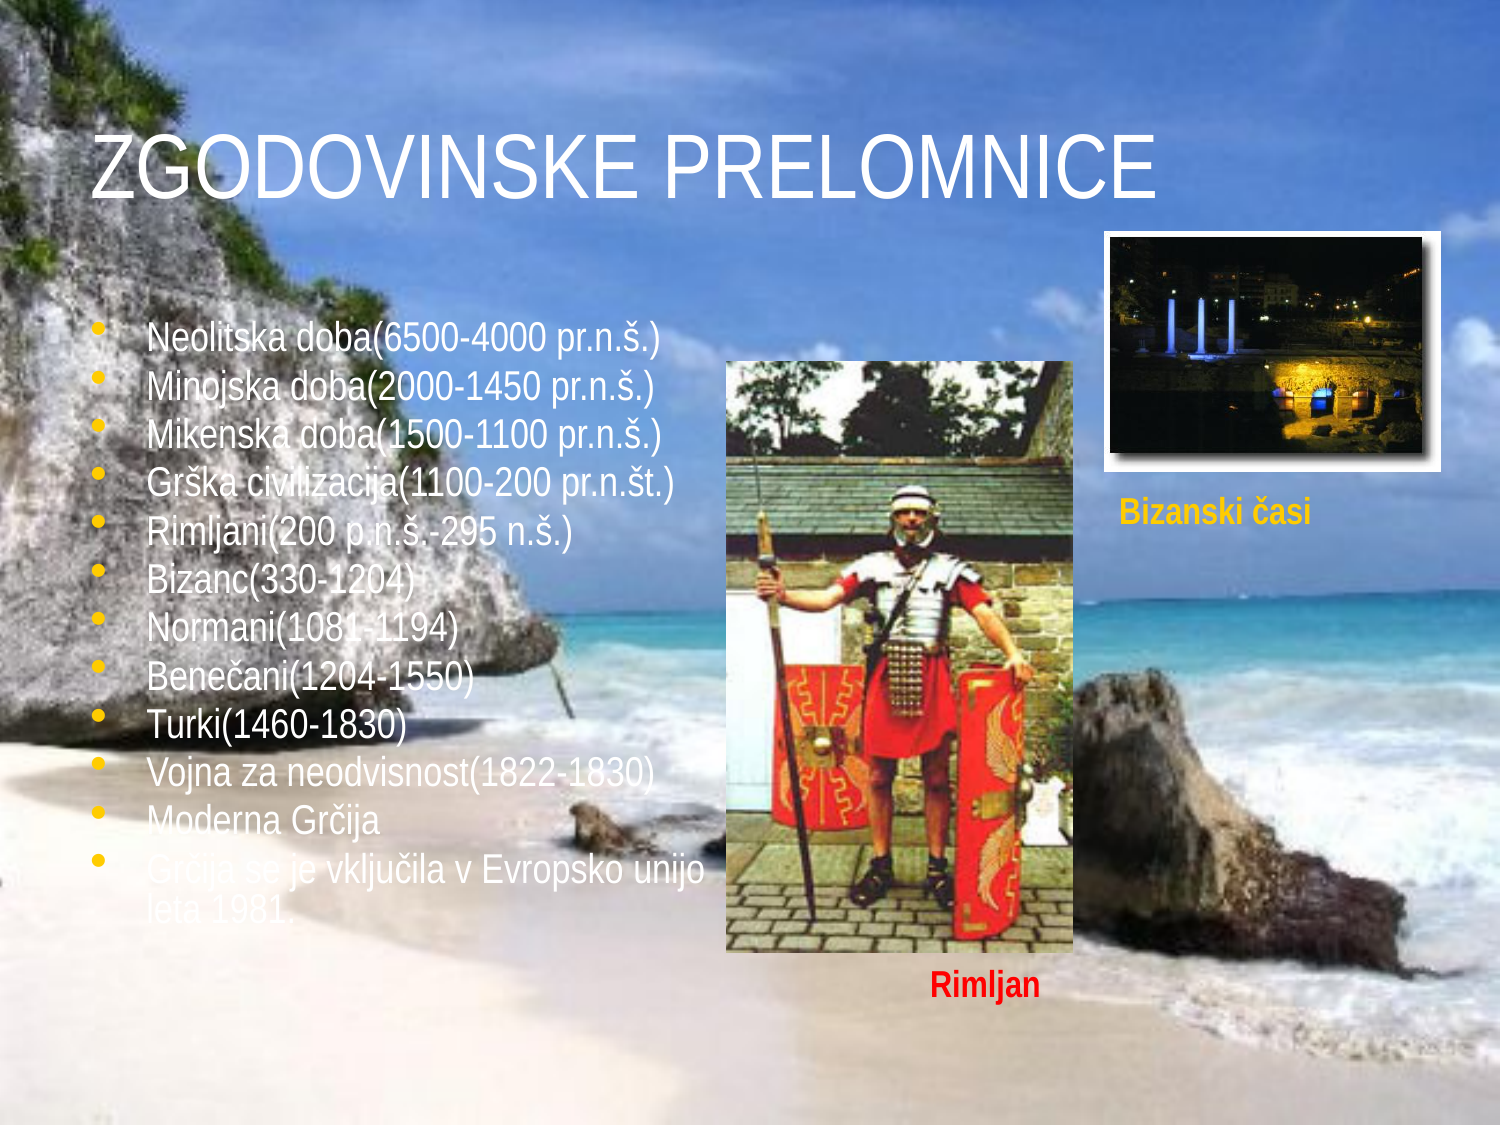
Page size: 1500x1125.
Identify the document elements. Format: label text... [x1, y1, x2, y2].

text_box Bizanski časi [1104, 479, 1447, 540]
list Neolitska doba(6500-4000 pr.n.š.) Minojska doba(2000-1450 pr.n.š.) Mikenska doba(1500-1100 pr.n.š.) Grška civilizacija(1100-200 pr.n.št.) Rimljani(200 p.n.š.-295 n.š.) Bizanc(330-1204) Normani(1081-1194) Benečani(1204-1550) Turki(1460-1830) Vojna za neodvisnost(1822-1830) Moderna Grčija Grčija se je vključila v Evropsko unijo leta 1981. [75, 312, 738, 988]
title ZGODOVINSKE PRELOMNICE [75, 47, 1425, 275]
picture [0, 0, 1500, 1125]
text_box Rimljan [915, 952, 1317, 1013]
